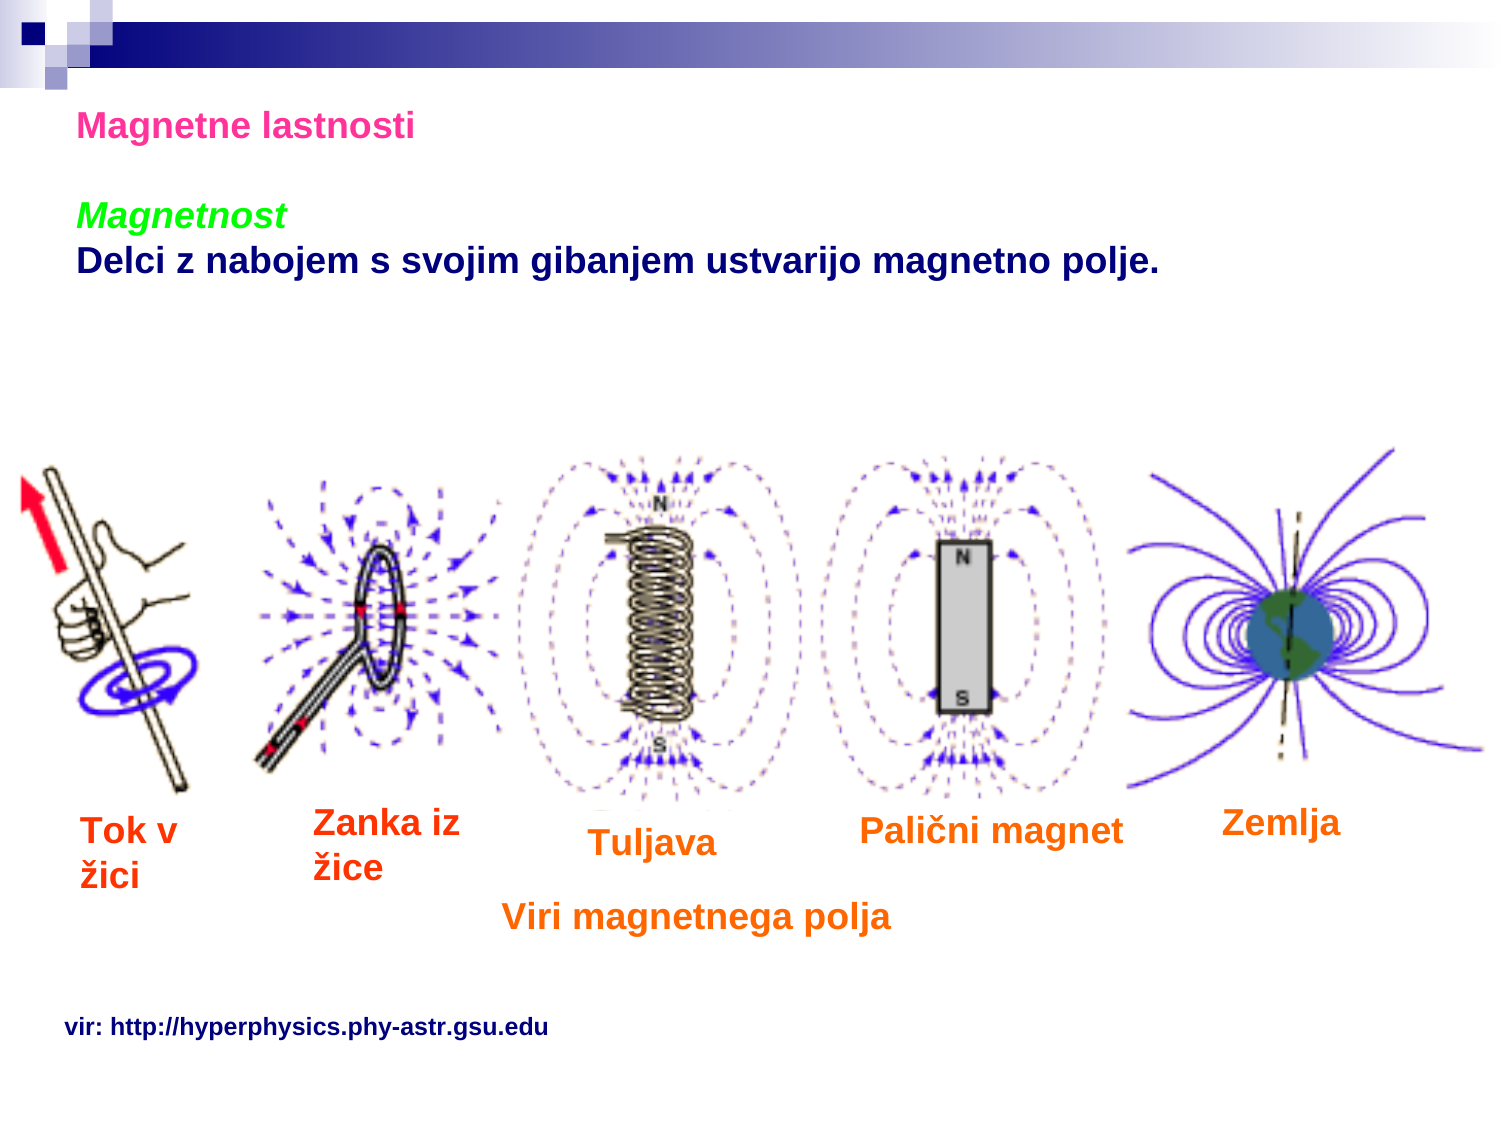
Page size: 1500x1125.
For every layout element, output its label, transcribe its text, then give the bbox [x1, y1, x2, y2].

text_box Zanka iz žice [298, 790, 476, 896]
text_box Zemlja [1207, 790, 1400, 851]
text_box Tuljava [572, 810, 798, 872]
picture [0, 432, 1500, 954]
text_box Viri magnetnega polja [486, 884, 975, 946]
text_box Palični magnet [844, 798, 1140, 860]
text_box Magnetne lastnosti Magnetnost Delci z nabojem s svojim gibanjem ustvarijo magnetno polje. [61, 93, 1176, 289]
text_box Tok v žici [65, 798, 193, 905]
text_box vir: http://hyperphysics.phy-astr.gsu.edu [49, 1002, 566, 1049]
